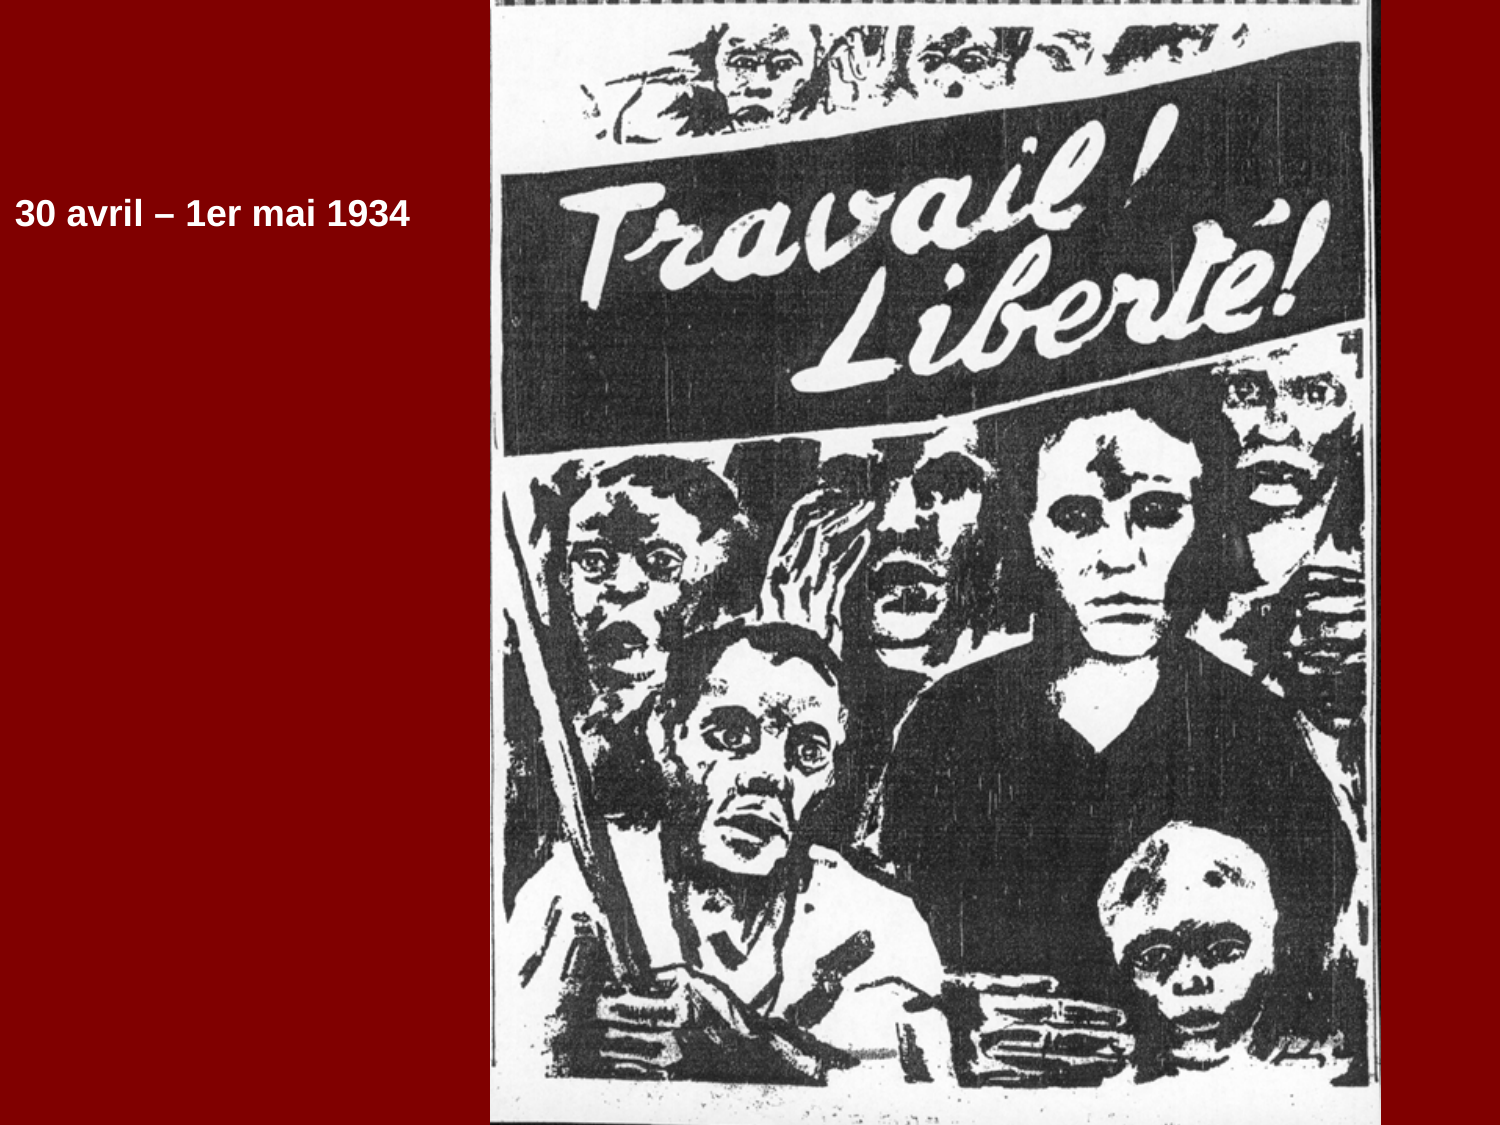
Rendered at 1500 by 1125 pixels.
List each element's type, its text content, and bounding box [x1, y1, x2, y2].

text_box 30 avril – 1er mai 1934 [0, 184, 467, 243]
picture [490, 0, 1381, 1125]
